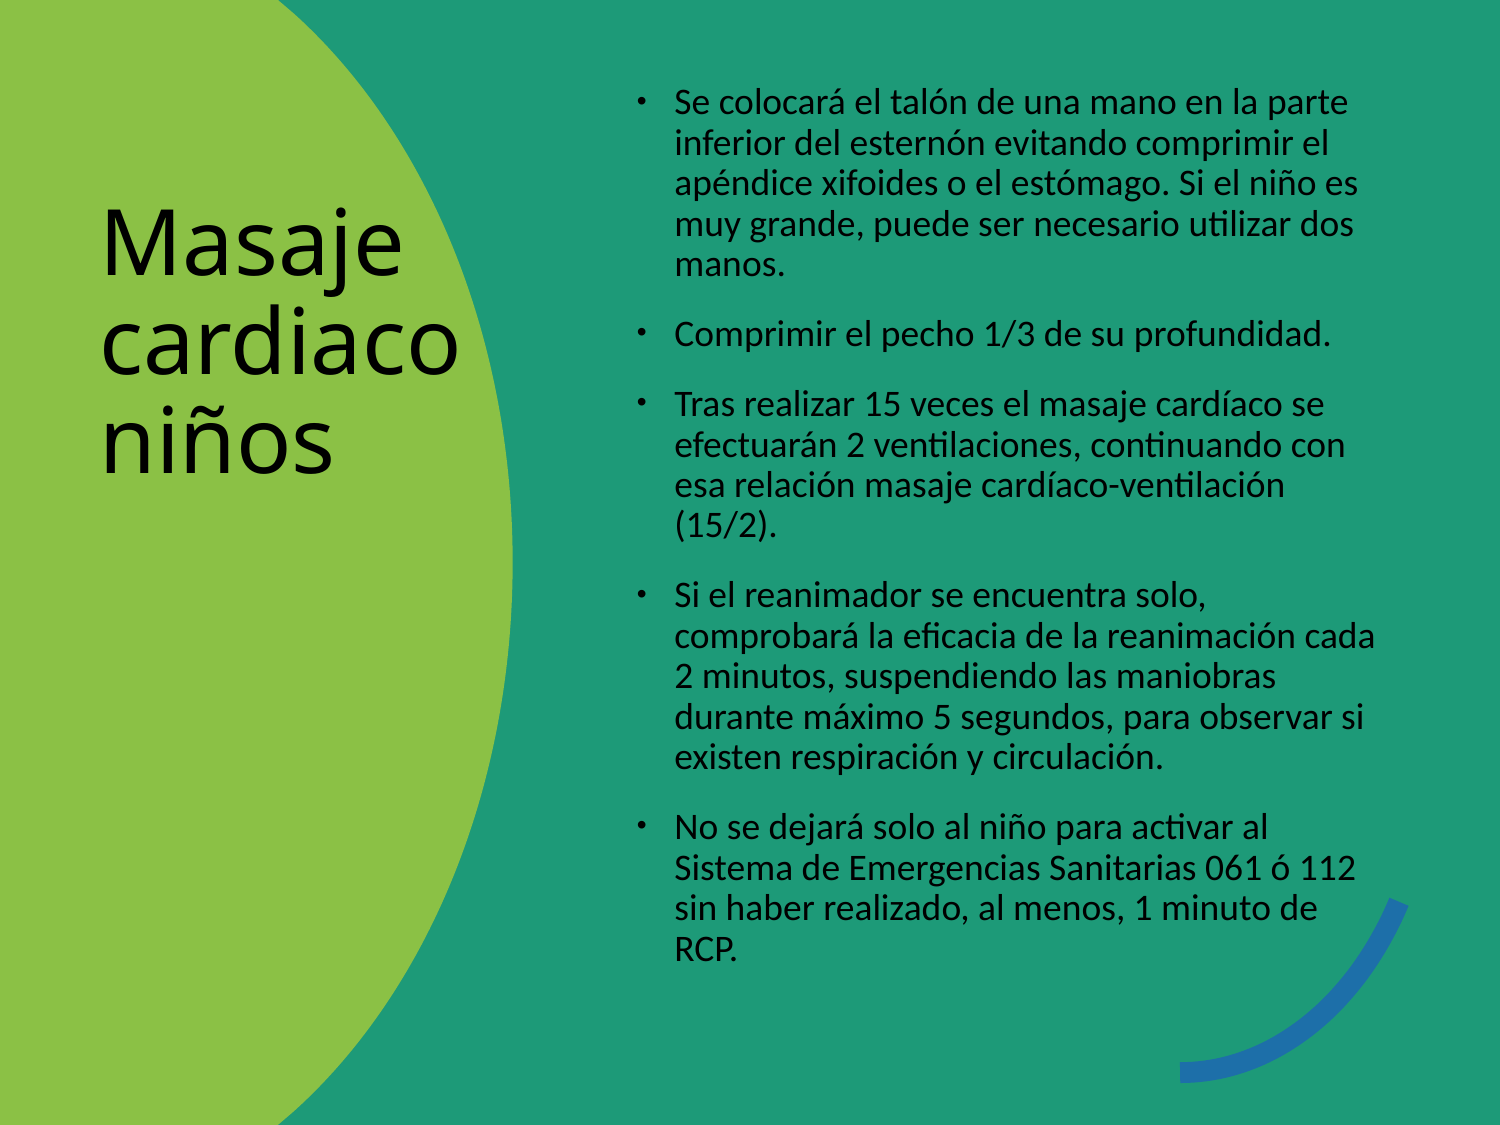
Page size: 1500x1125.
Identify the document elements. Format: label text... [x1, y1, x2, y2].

text_box [0, 0, 1500, 1125]
list Se colocará el talón de una mano en la parte inferior del esternón evitando comprimir el apéndice xifoides o el estómago. Si el niño es muy grande, puede ser necesario utilizar dos manos. Comprimir el pecho 1/3 de su profundidad. Tras realizar 15 veces el masaje cardíaco se efectuarán 2 ventilaciones, continuando con esa relación masaje cardíaco-ventilación (15/2). Si el reanimador se encuentra solo, comprobará la eficacia de la reanimación cada 2 minutos, suspendiendo las maniobras durante máximo 5 segundos, para observar si existen respiración y circulación. No se dejará solo al niño para activar al Sistema de Emergencias Sanitarias 061 ó 112 sin haber realizado, al menos, 1 minuto de RCP. [547, 97, 1397, 1014]
title Masaje cardiaco niños [84, 189, 479, 921]
